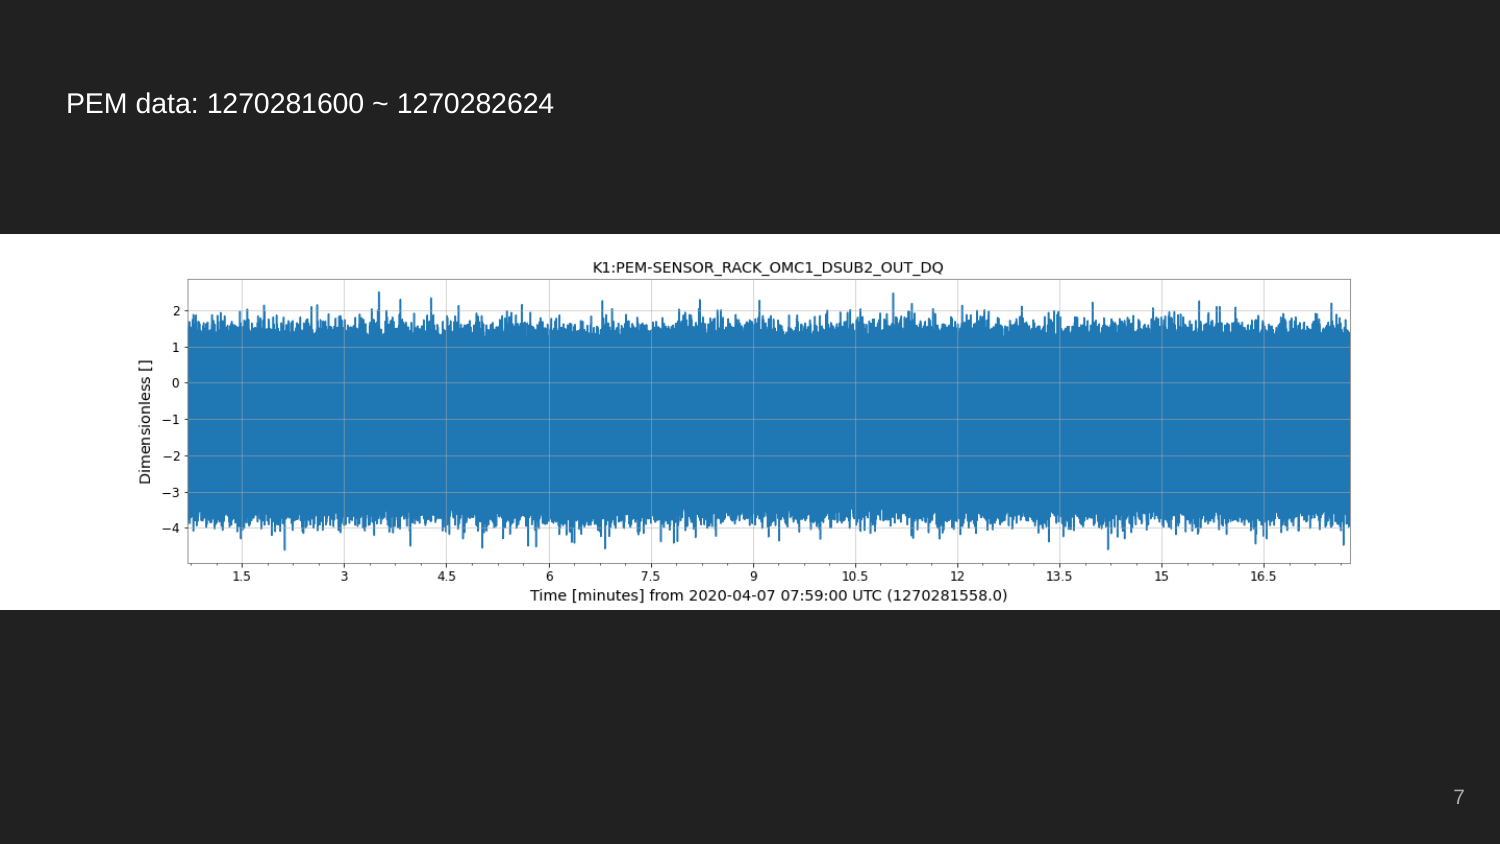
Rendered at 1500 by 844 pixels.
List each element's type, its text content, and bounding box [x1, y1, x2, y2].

picture [0, 234, 1500, 610]
slide_number <number> [1389, 764, 1480, 830]
title PEM data: 1270281600 ~ 1270282624 [51, 72, 1449, 167]
